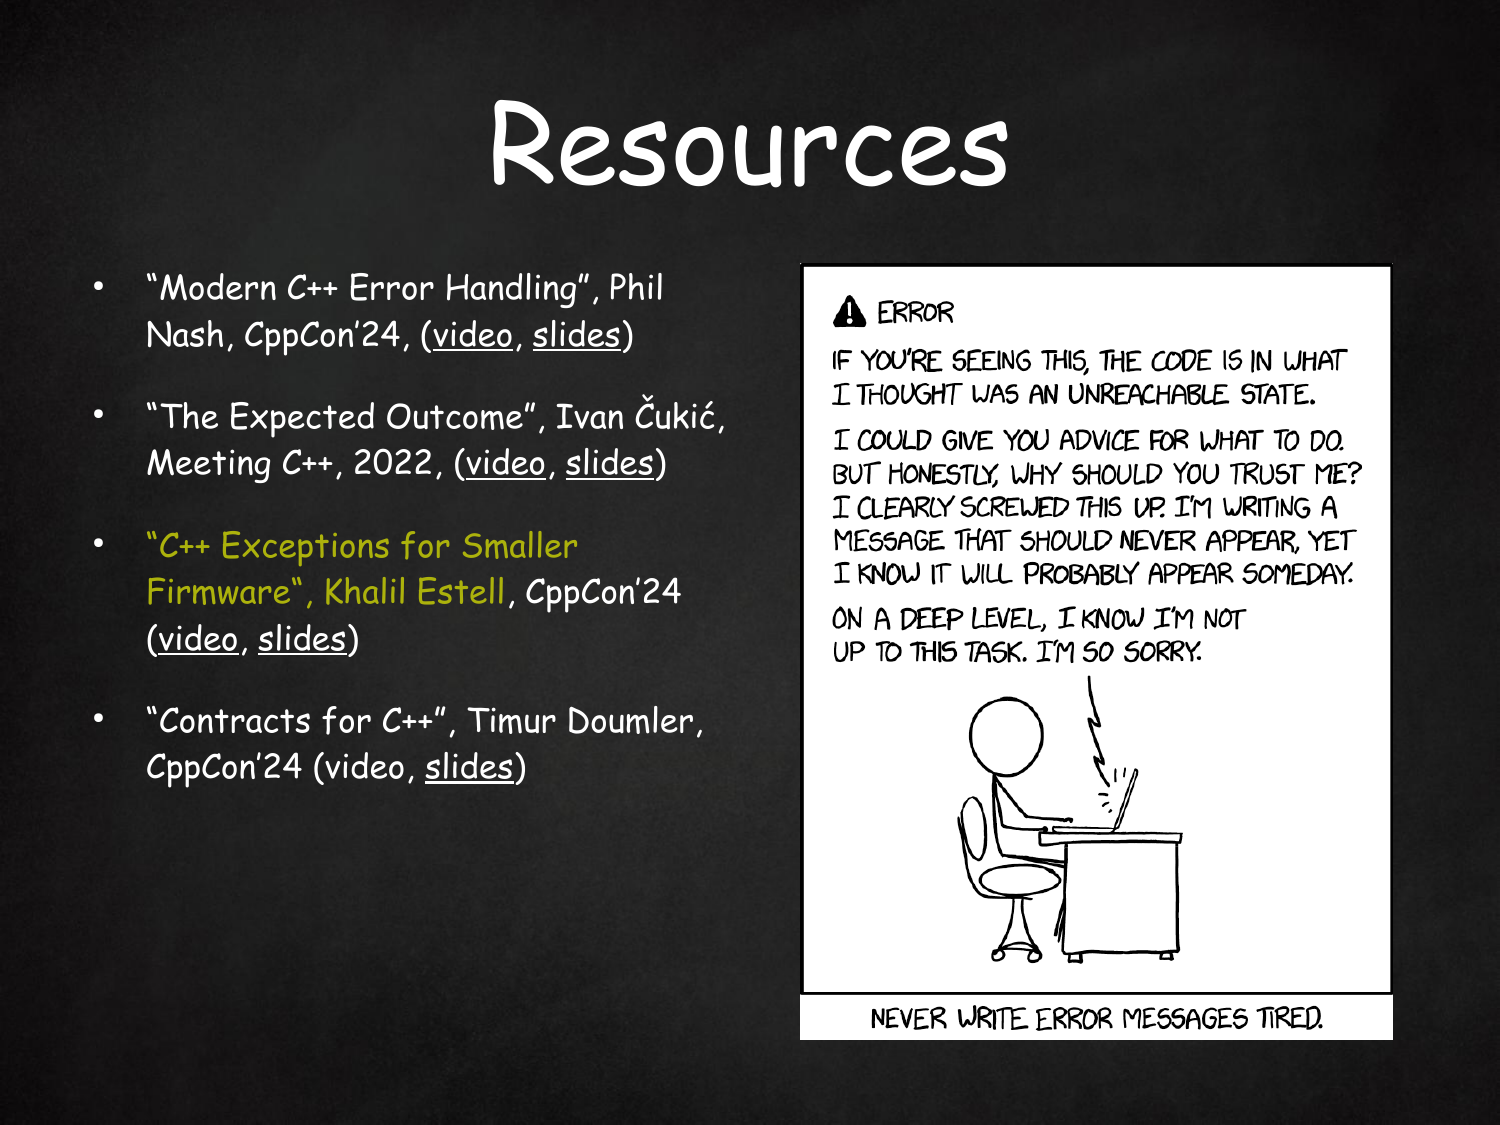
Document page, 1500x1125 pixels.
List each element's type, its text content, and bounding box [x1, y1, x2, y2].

title Resources [75, 44, 1425, 233]
picture [0, 0, 1500, 1125]
list “Modern C++ Error Handling”, Phil Nash, CppCon’24, (video, slides) “The Expected Outcome”, Ivan Čukić, Meeting C++, 2022, (video, slides) “C++ Exceptions for Smaller Firmware“, Khalil Estell, CppCon’24 (video, slides) “Contracts for C++”, Timur Doumler, CppCon’24 (video, slides) [75, 263, 734, 1040]
